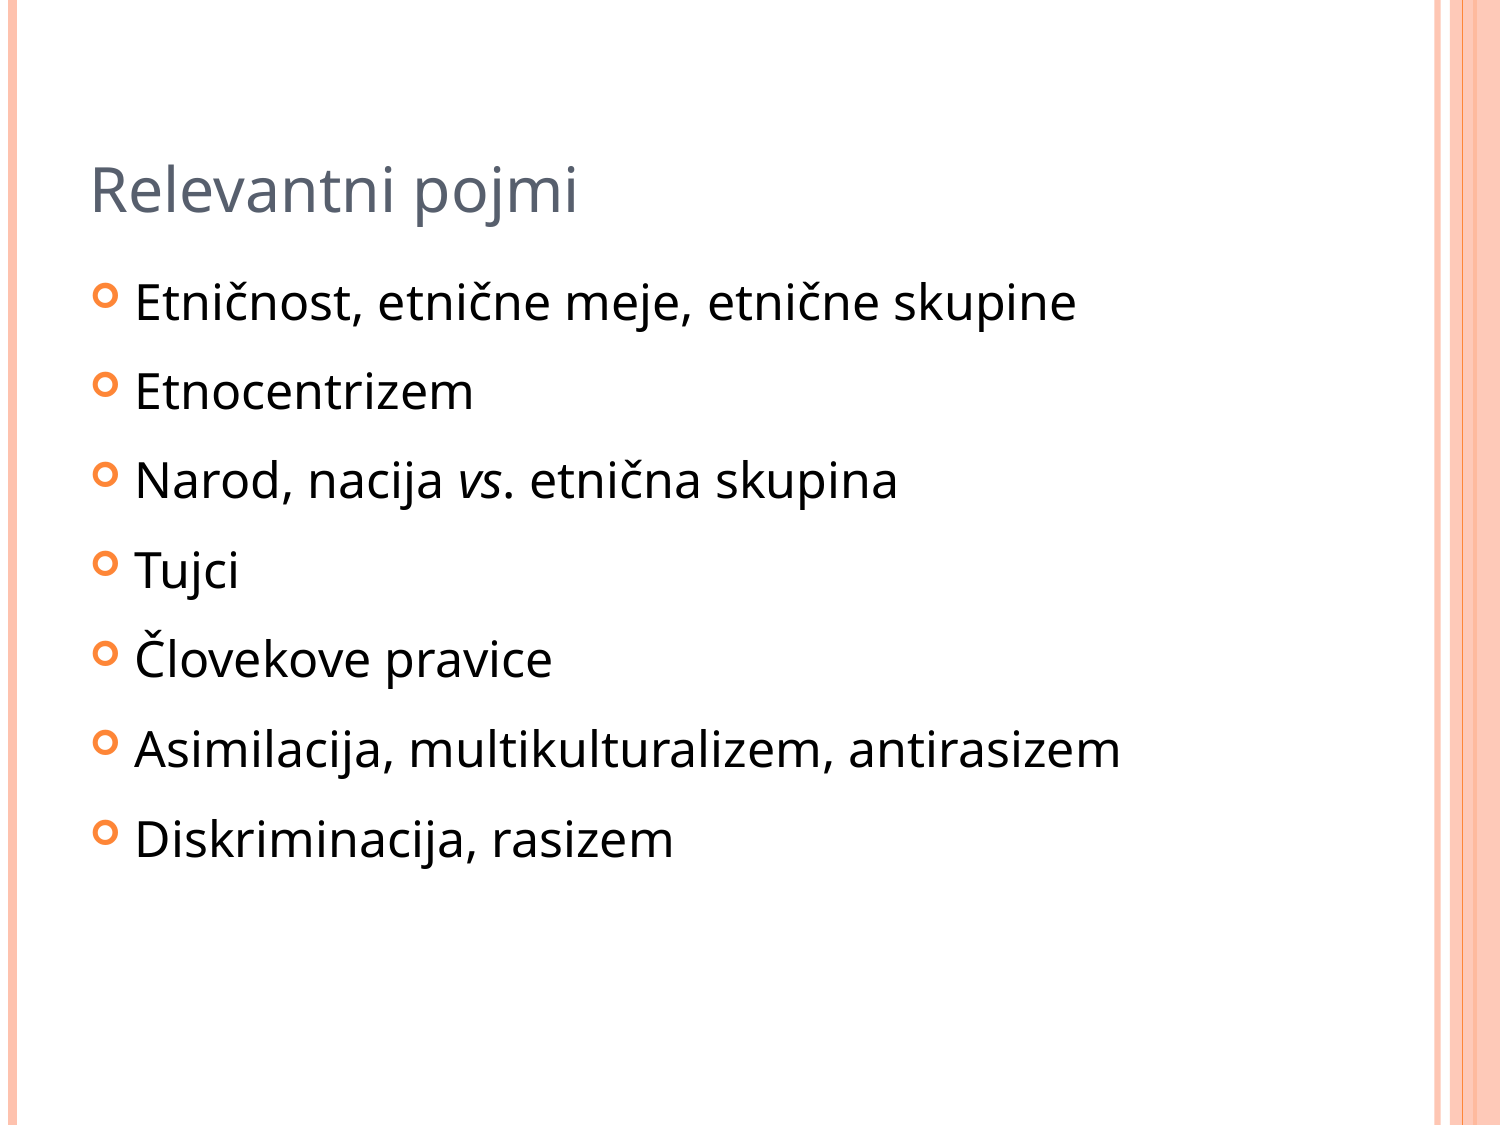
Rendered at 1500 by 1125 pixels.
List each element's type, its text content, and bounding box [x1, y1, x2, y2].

title Relevantni pojmi [75, 45, 1300, 233]
list Etničnost, etnične meje, etnične skupine Etnocentrizem Narod, nacija vs. etnična skupina Tujci Človekove pravice Asimilacija, multikulturalizem, antirasizem Diskriminacija, rasizem [75, 262, 1300, 1062]
